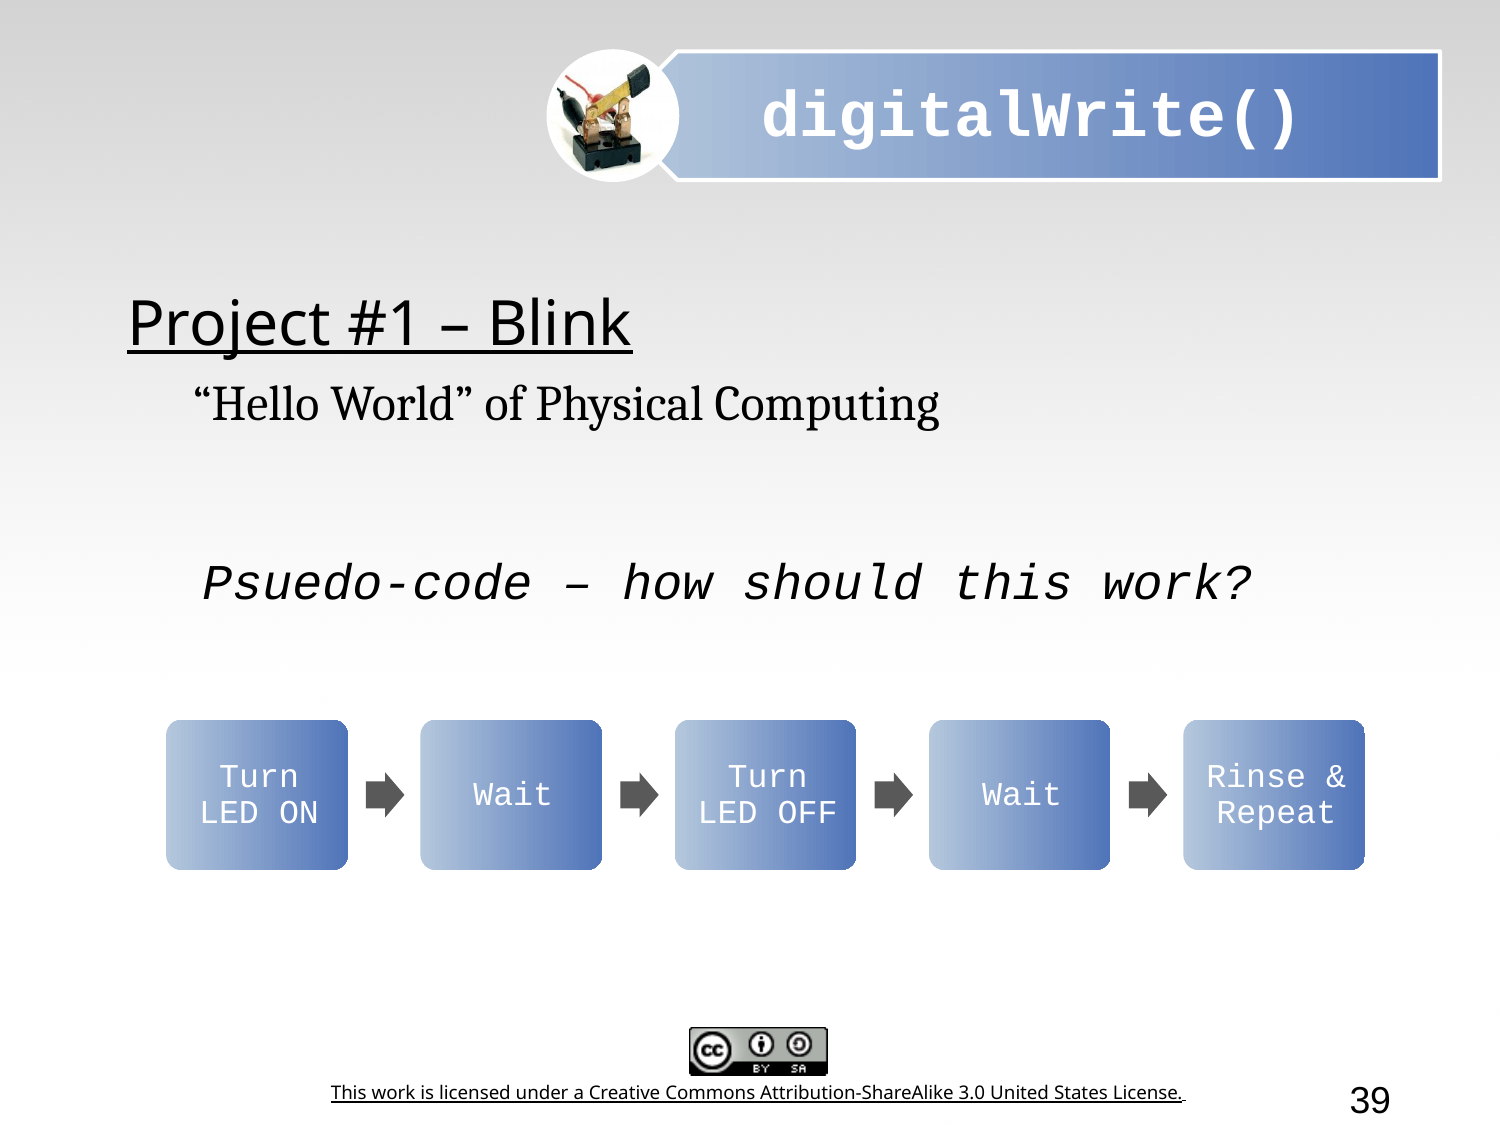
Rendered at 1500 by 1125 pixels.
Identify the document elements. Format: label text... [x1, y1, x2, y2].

text_box [548, 51, 678, 180]
text_box Wait [928, 719, 1111, 870]
text_box [365, 772, 405, 818]
text_box Turn LED ON [166, 719, 348, 870]
text_box digitalWrite() [659, 51, 1441, 180]
text_box Wait [420, 719, 603, 870]
text_box [620, 772, 659, 818]
text_box Rinse & Repeat [1183, 719, 1366, 870]
text_box [1128, 772, 1168, 818]
picture [0, 0, 1500, 1125]
text_box [874, 772, 914, 818]
list Project #1 – Blink “Hello World” of Physical Computing Psuedo-code – how should this work? [112, 274, 1388, 1000]
text_box Turn LED OFF [674, 719, 857, 870]
